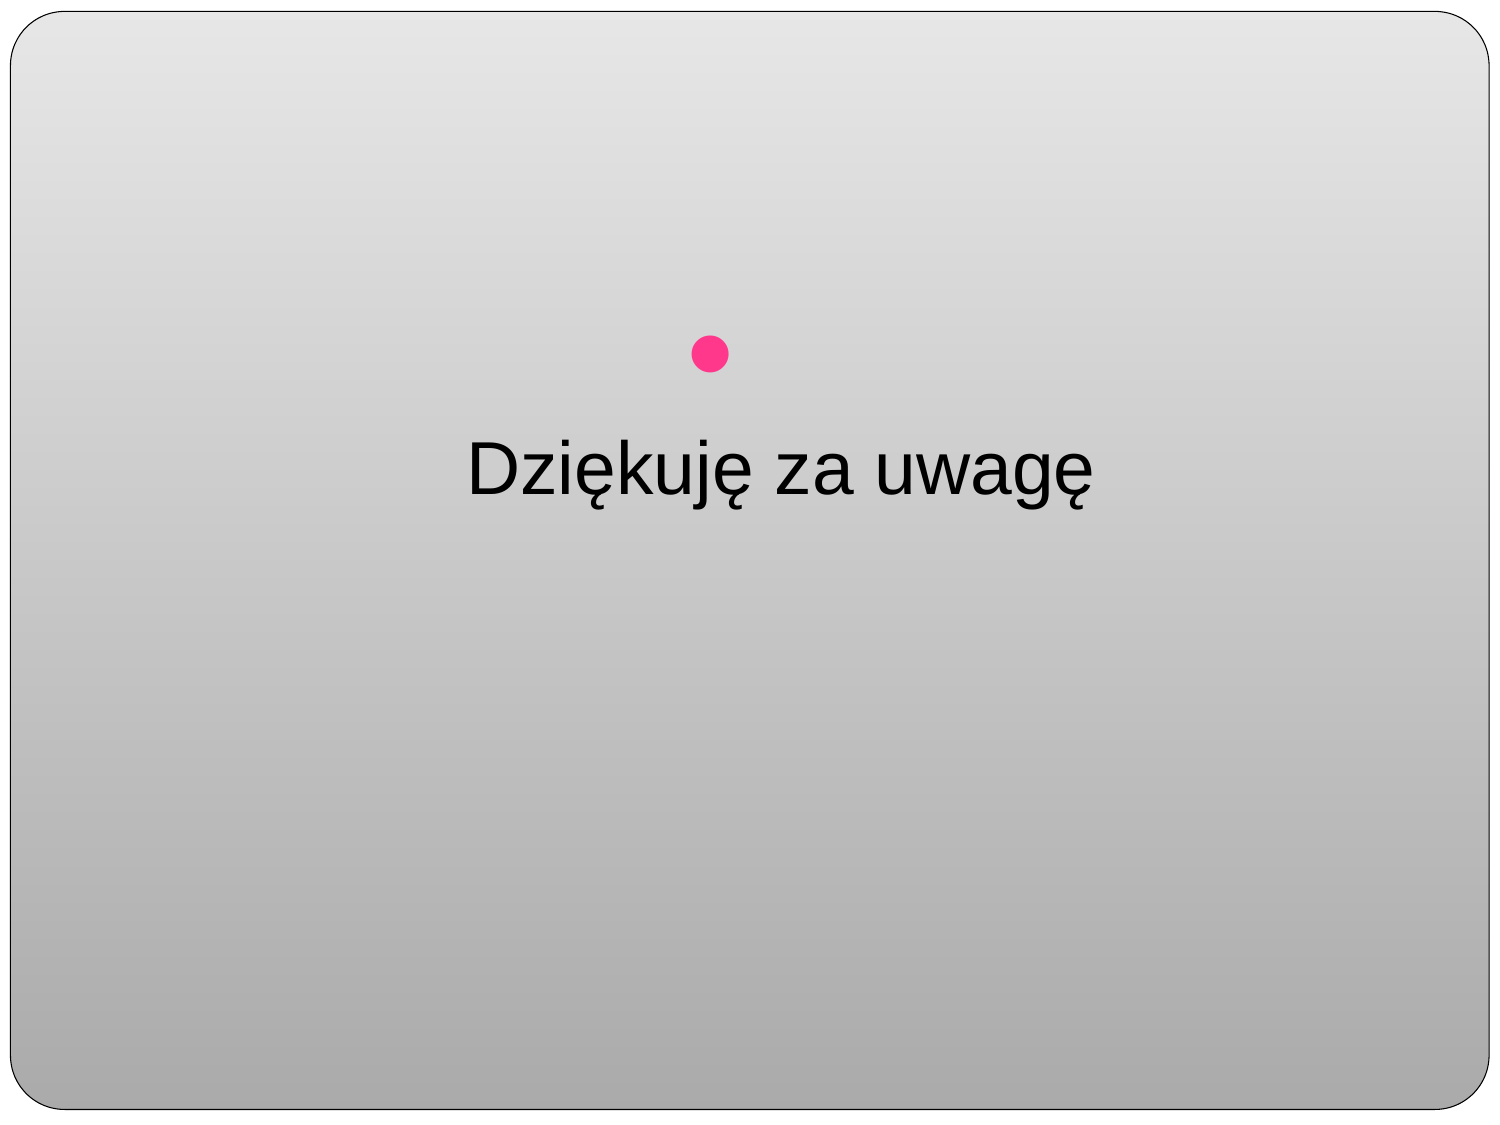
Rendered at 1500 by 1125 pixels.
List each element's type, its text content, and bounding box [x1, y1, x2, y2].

list Dziękuję za uwagę [64, 208, 1436, 988]
